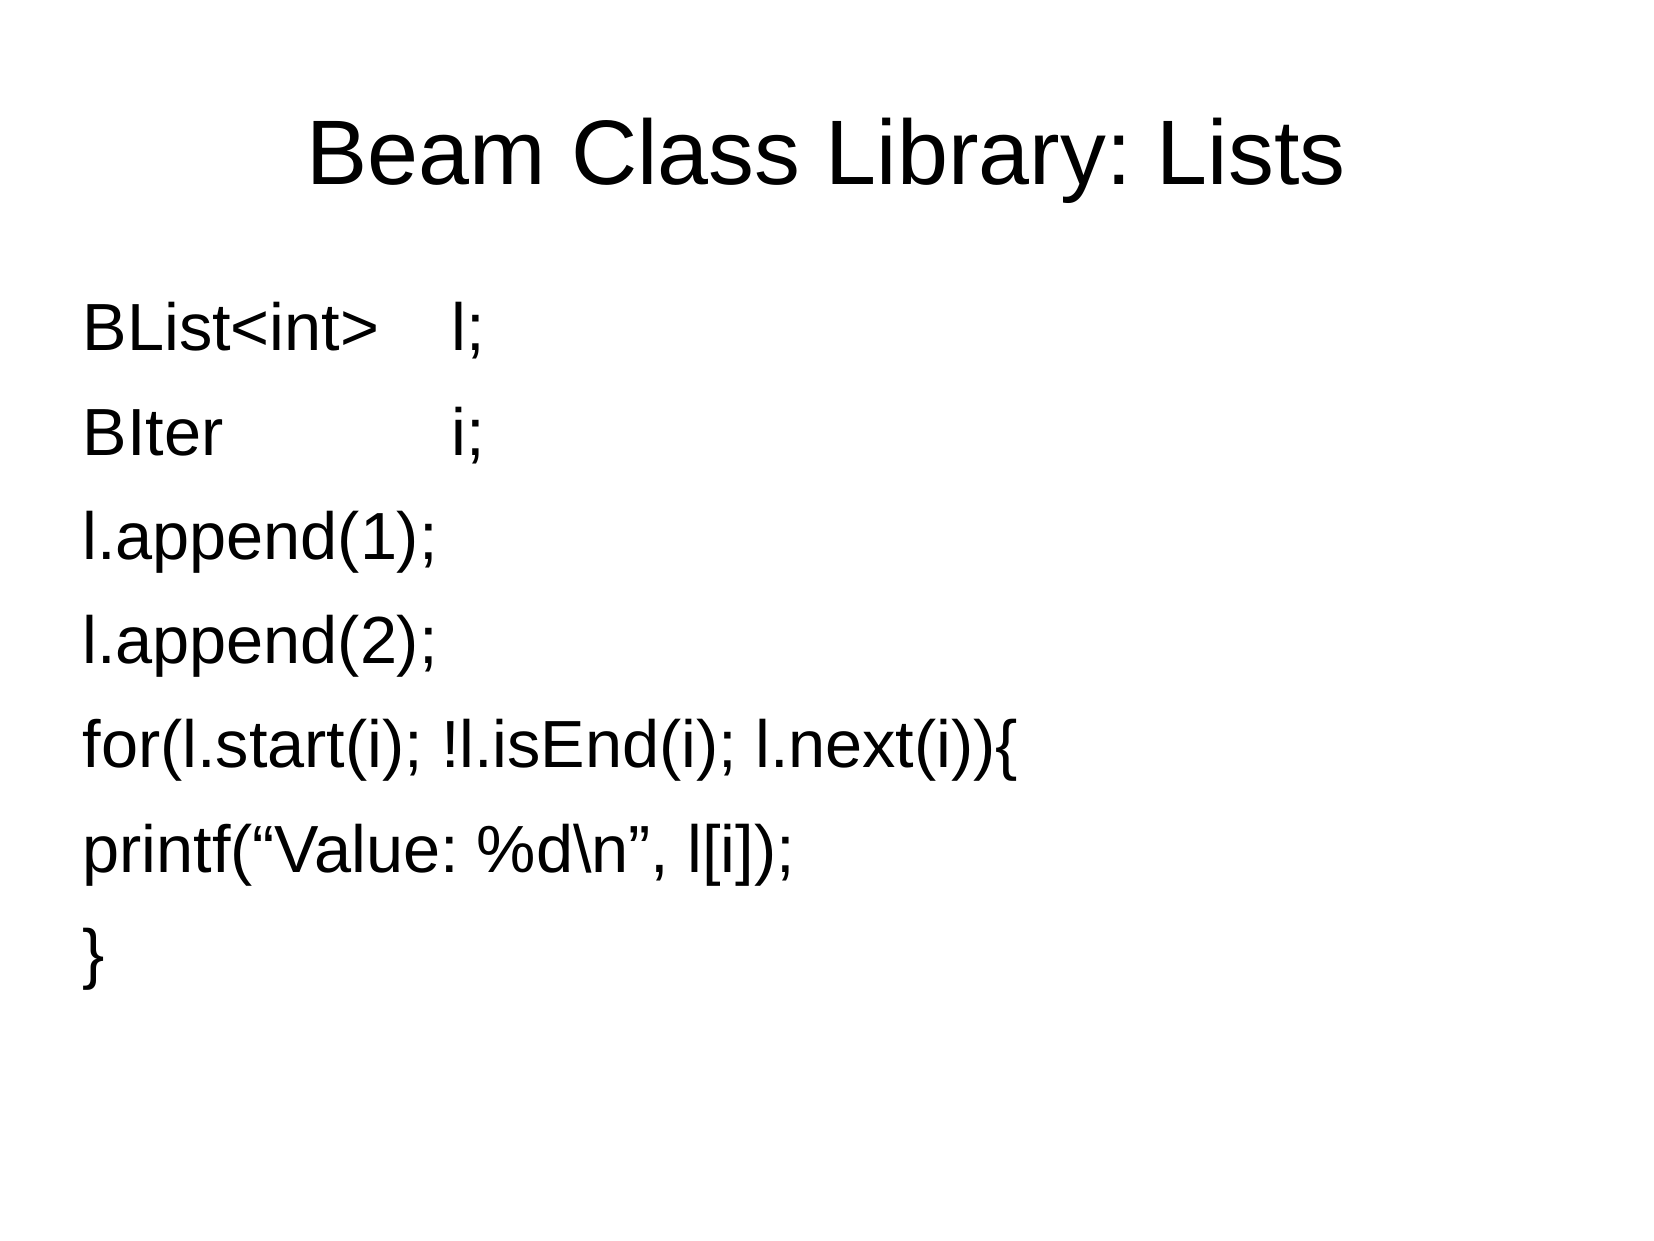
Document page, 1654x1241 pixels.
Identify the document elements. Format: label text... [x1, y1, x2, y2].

list BList<int> l; BIter i; l.append(1); l.append(2); for(l.start(i); !l.isEnd(i); l.next(i)){ printf(“Value: %d\n”, l[i]); } [82, 290, 1571, 1094]
title Beam Class Library: Lists [82, 56, 1571, 250]
